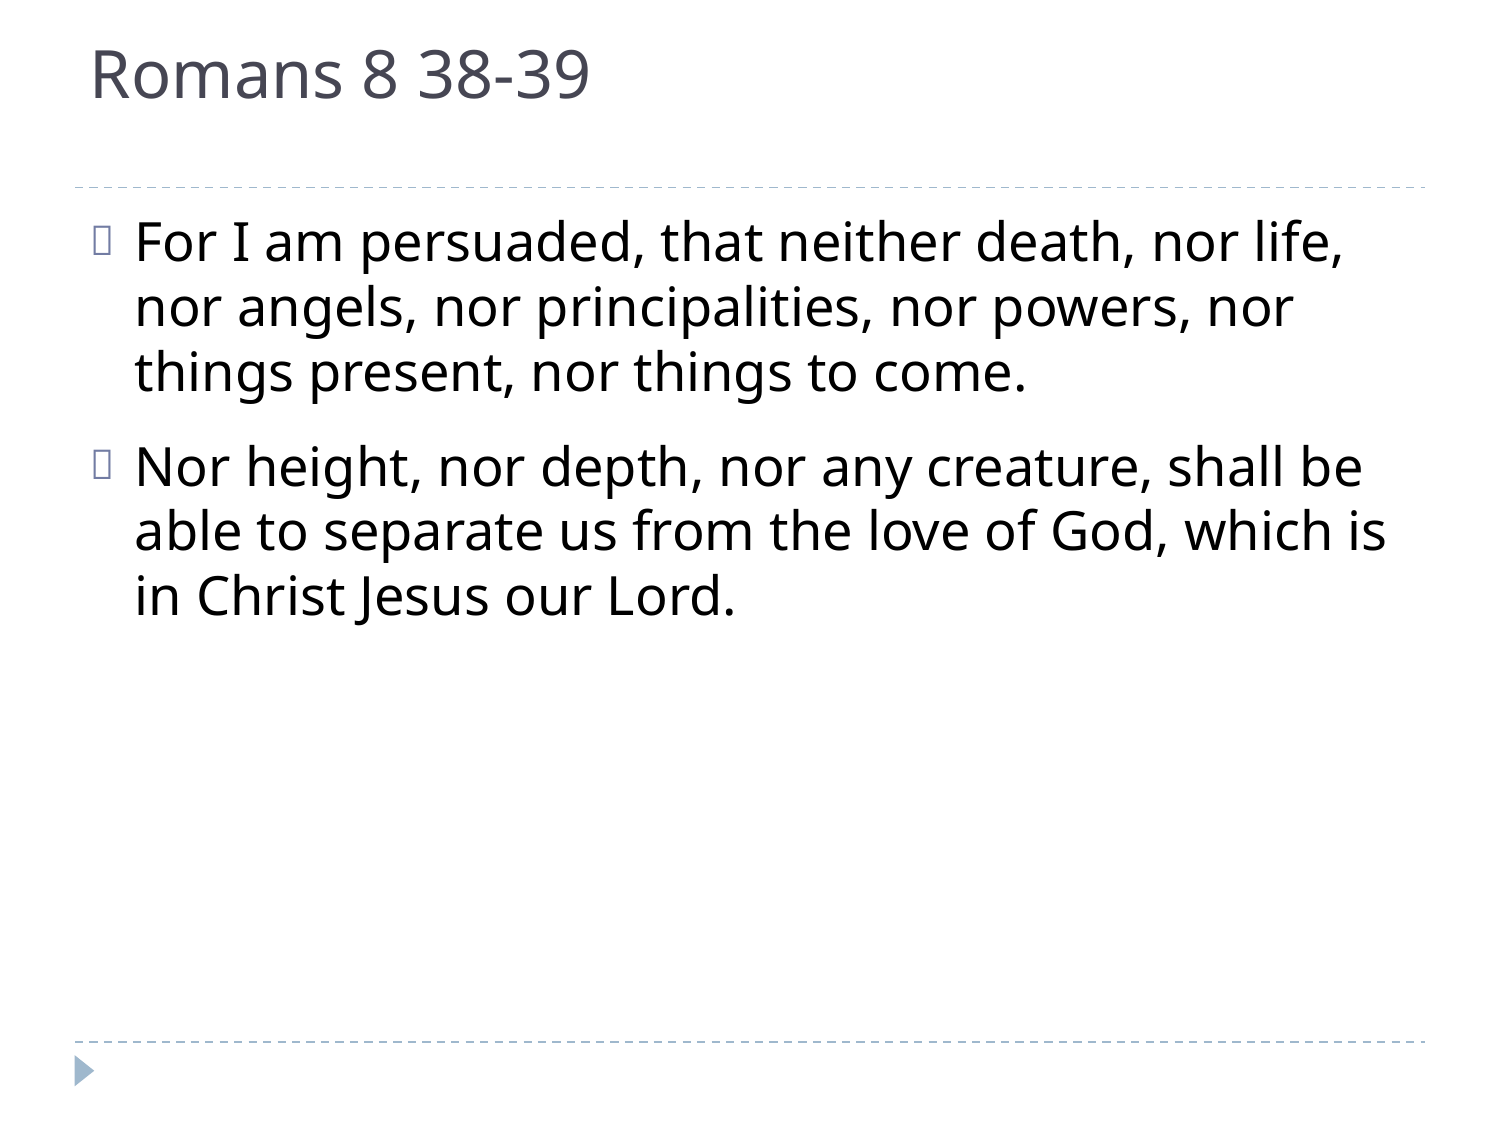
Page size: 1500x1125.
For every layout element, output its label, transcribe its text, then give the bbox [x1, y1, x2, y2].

title Romans 8 38-39 [75, 24, 1425, 188]
list For I am persuaded, that neither death, nor life, nor angels, nor principalities, nor powers, nor things present, nor things to come. Nor height, nor depth, nor any creature, shall be able to separate us from the love of God, which is in Christ Jesus our Lord. [75, 200, 1425, 1010]
